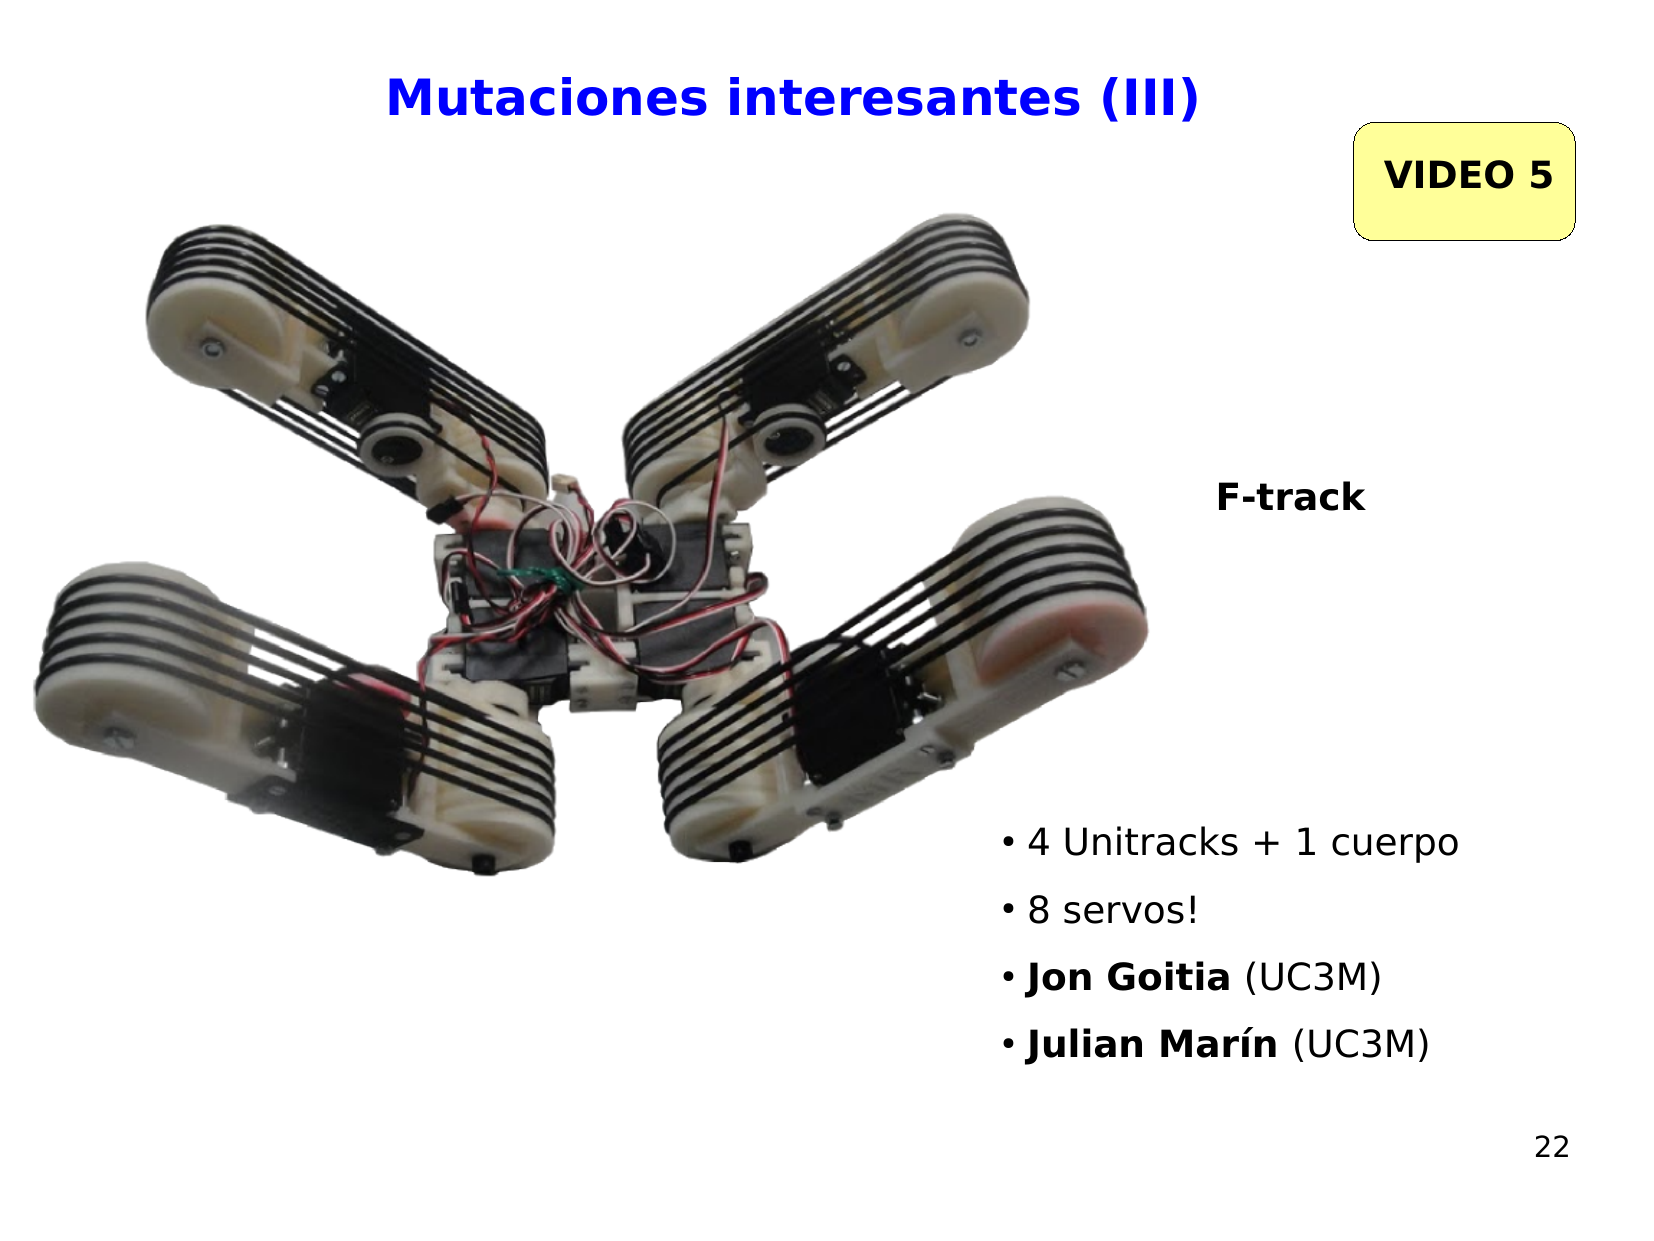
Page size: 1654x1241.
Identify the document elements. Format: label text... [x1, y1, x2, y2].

text_box Mutaciones interesantes (III) [371, 61, 1217, 135]
text_box VIDEO 5 [1355, 146, 1588, 210]
picture [23, 204, 1169, 897]
text_box [1353, 122, 1576, 241]
text_box F-track [1200, 468, 1518, 534]
text_box 4 Unitracks + 1 cuerpo 8 servos! Jon Goitia (UC3M) Julian Marín (UC3M) [987, 813, 1594, 1074]
